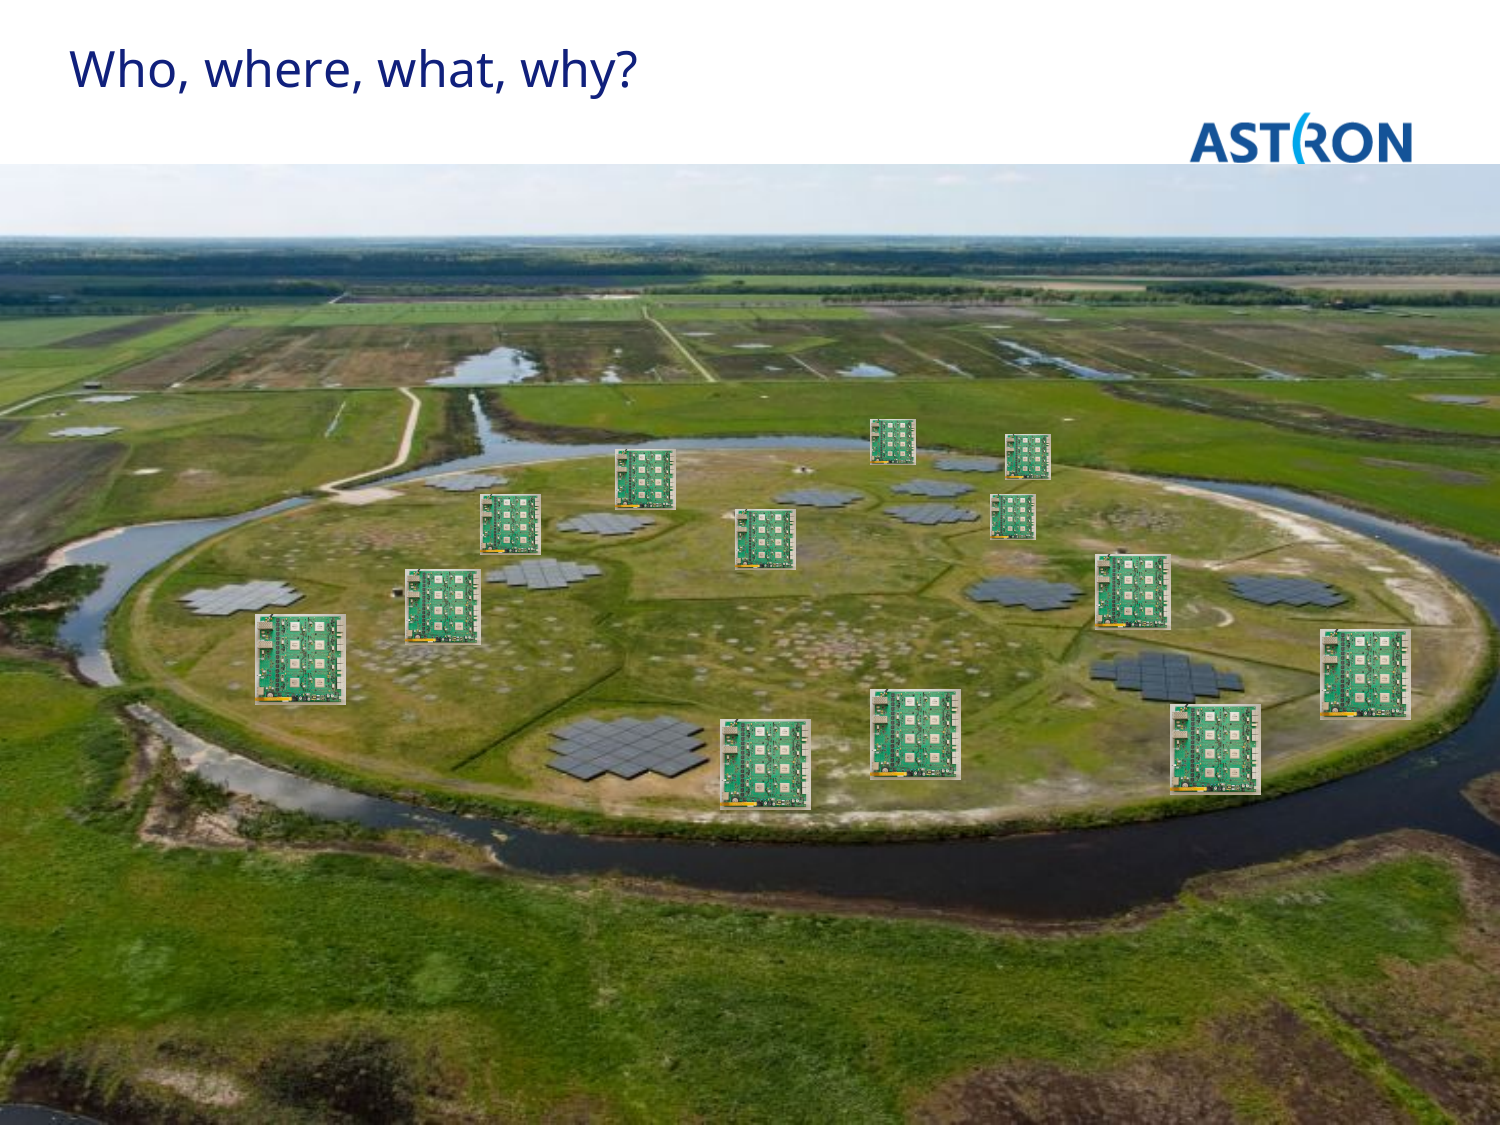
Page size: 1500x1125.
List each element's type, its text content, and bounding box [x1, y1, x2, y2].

picture [0, 0, 1500, 1125]
title Who, where, what, why? [69, 37, 1075, 164]
